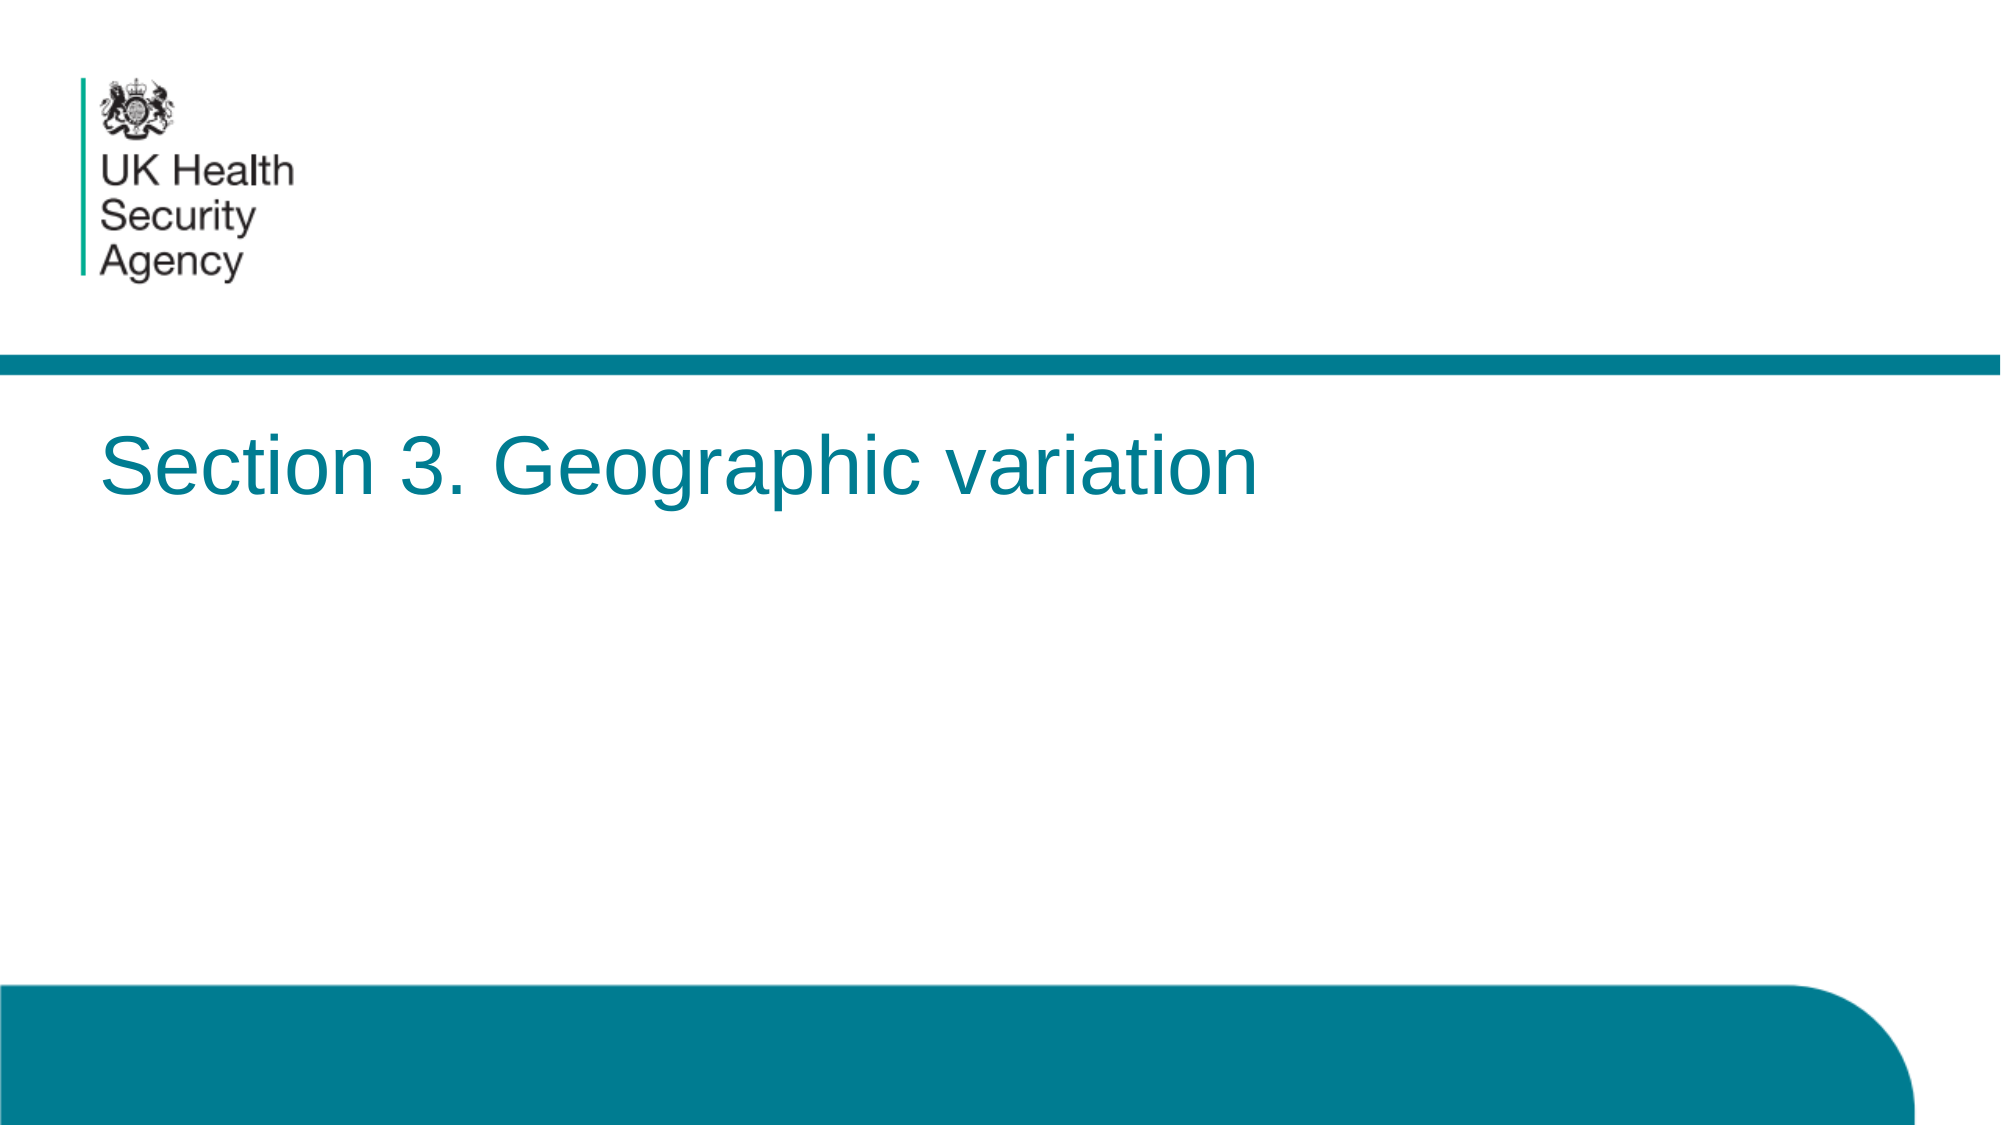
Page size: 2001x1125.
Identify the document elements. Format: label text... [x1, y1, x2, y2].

title Section 3. Geographic variation [84, 414, 1804, 807]
